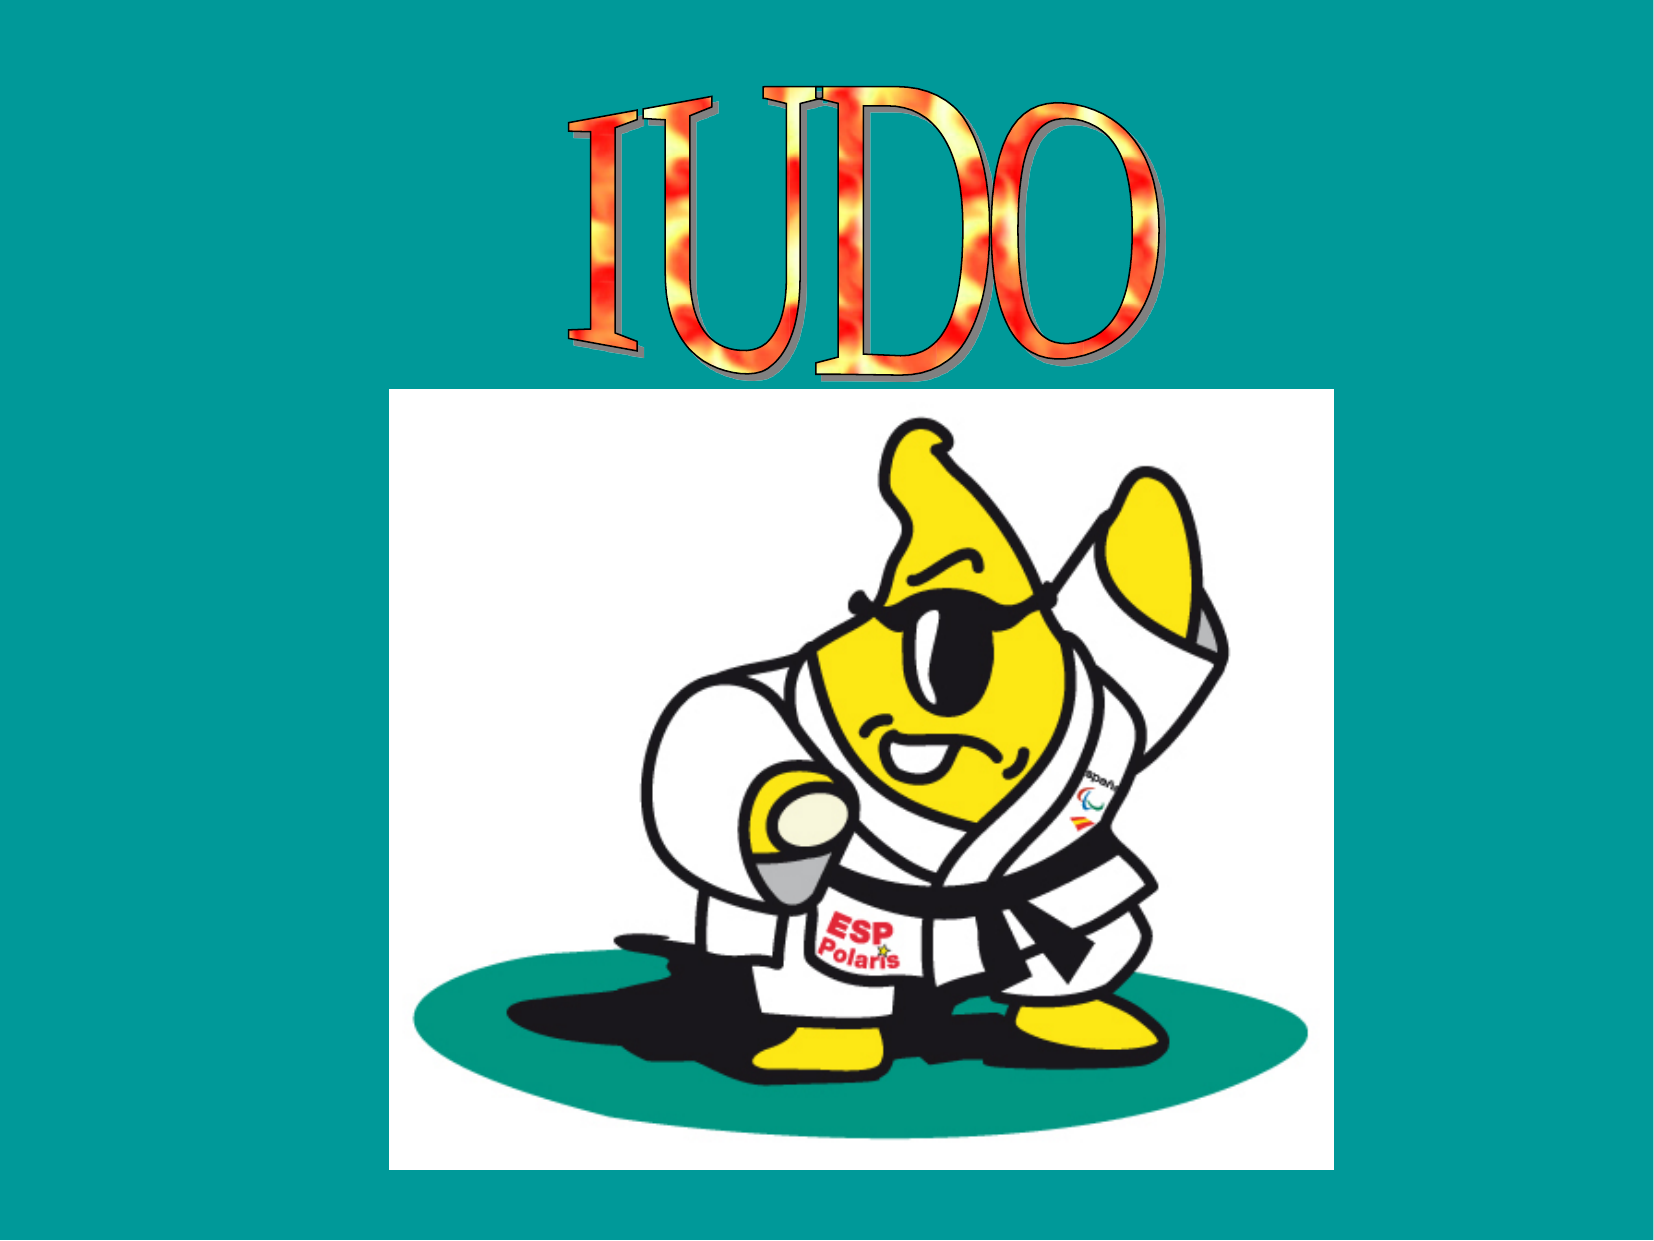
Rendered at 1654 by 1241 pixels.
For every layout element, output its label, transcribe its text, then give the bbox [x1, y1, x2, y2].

text_box IUDO [568, 110, 638, 351]
text_box IUDO [991, 102, 1160, 359]
picture [389, 389, 1334, 1170]
text_box IUDO [643, 86, 990, 376]
